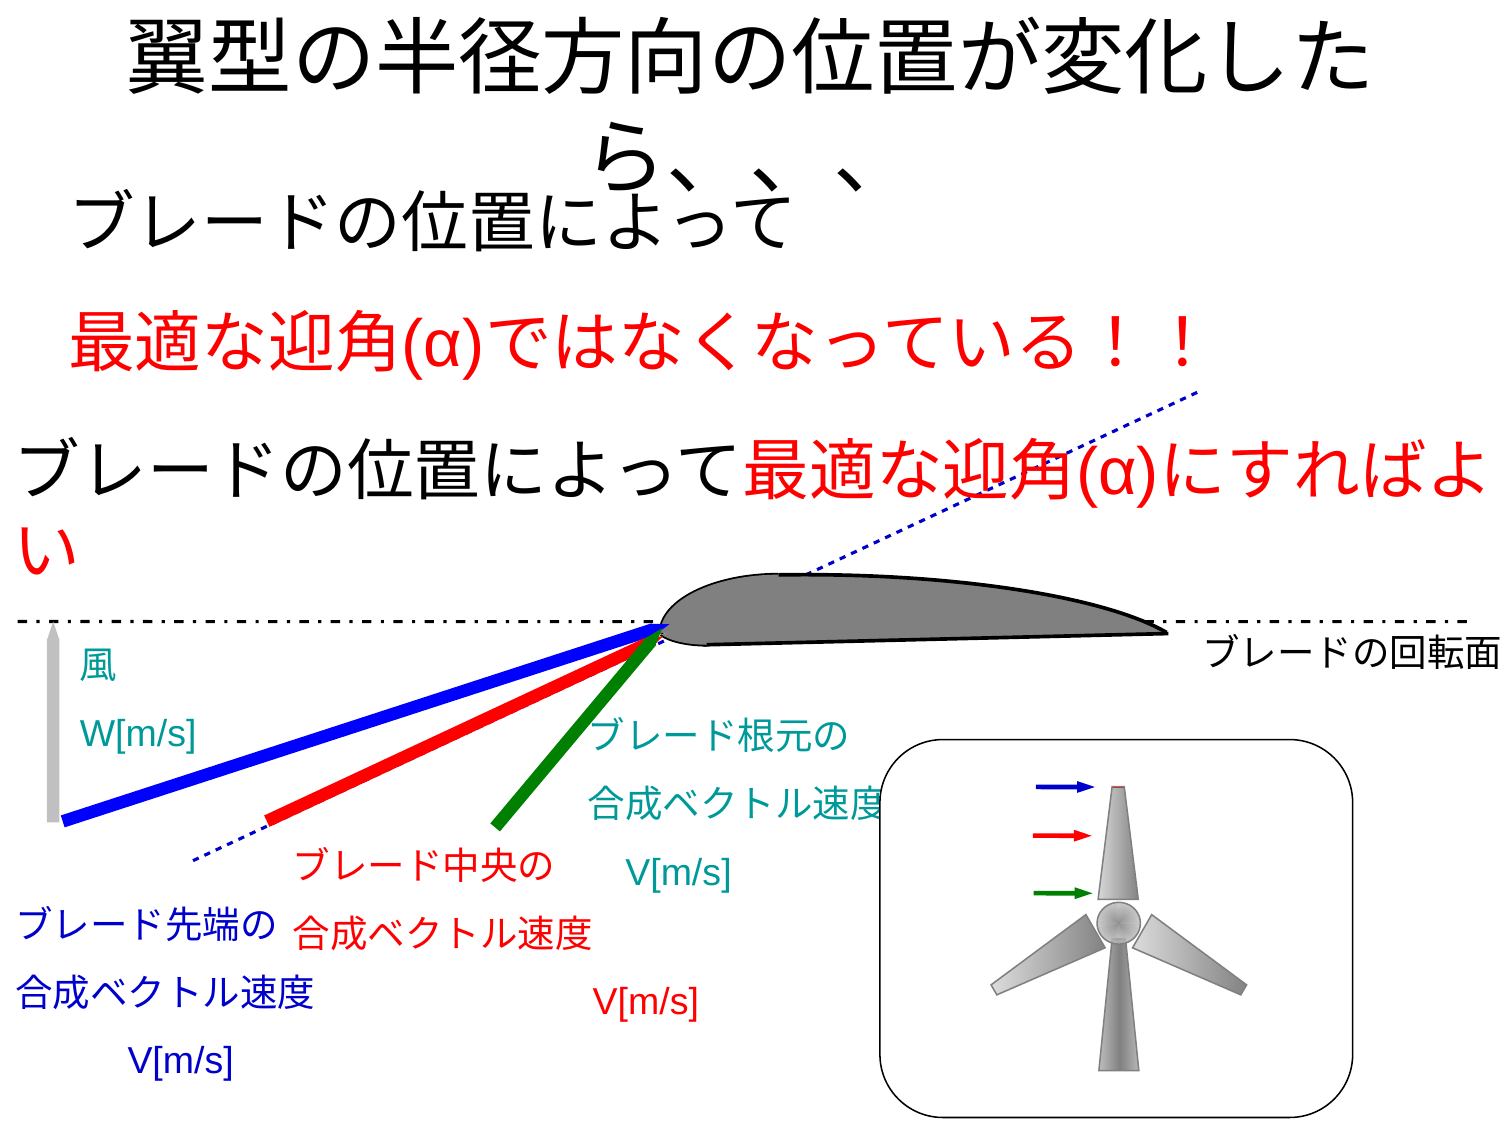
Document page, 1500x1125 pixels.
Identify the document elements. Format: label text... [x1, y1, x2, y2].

text_box ブレード中央の 合成ベクトル速度 V[m/s] [277, 834, 810, 1030]
text_box ブレード先端の 合成ベクトル速度 V[m/s] [0, 893, 532, 1090]
text_box [879, 739, 1353, 1118]
text_box ブレードの位置によって 最適な迎角(α)ではなくなっている！！ [53, 172, 1282, 388]
text_box ブレードの位置によって最適な迎角(α)にすればよい [0, 420, 1500, 516]
title 翼型の半径方向の位置が変化したら、、、 [0, 0, 1500, 185]
text_box ブレード根元の 合成ベクトル速度 V[m/s] [572, 704, 1105, 901]
text_box [660, 574, 1158, 645]
text_box ブレードの回転面 [1187, 621, 1500, 682]
text_box 風 W[m/s] [64, 633, 231, 762]
